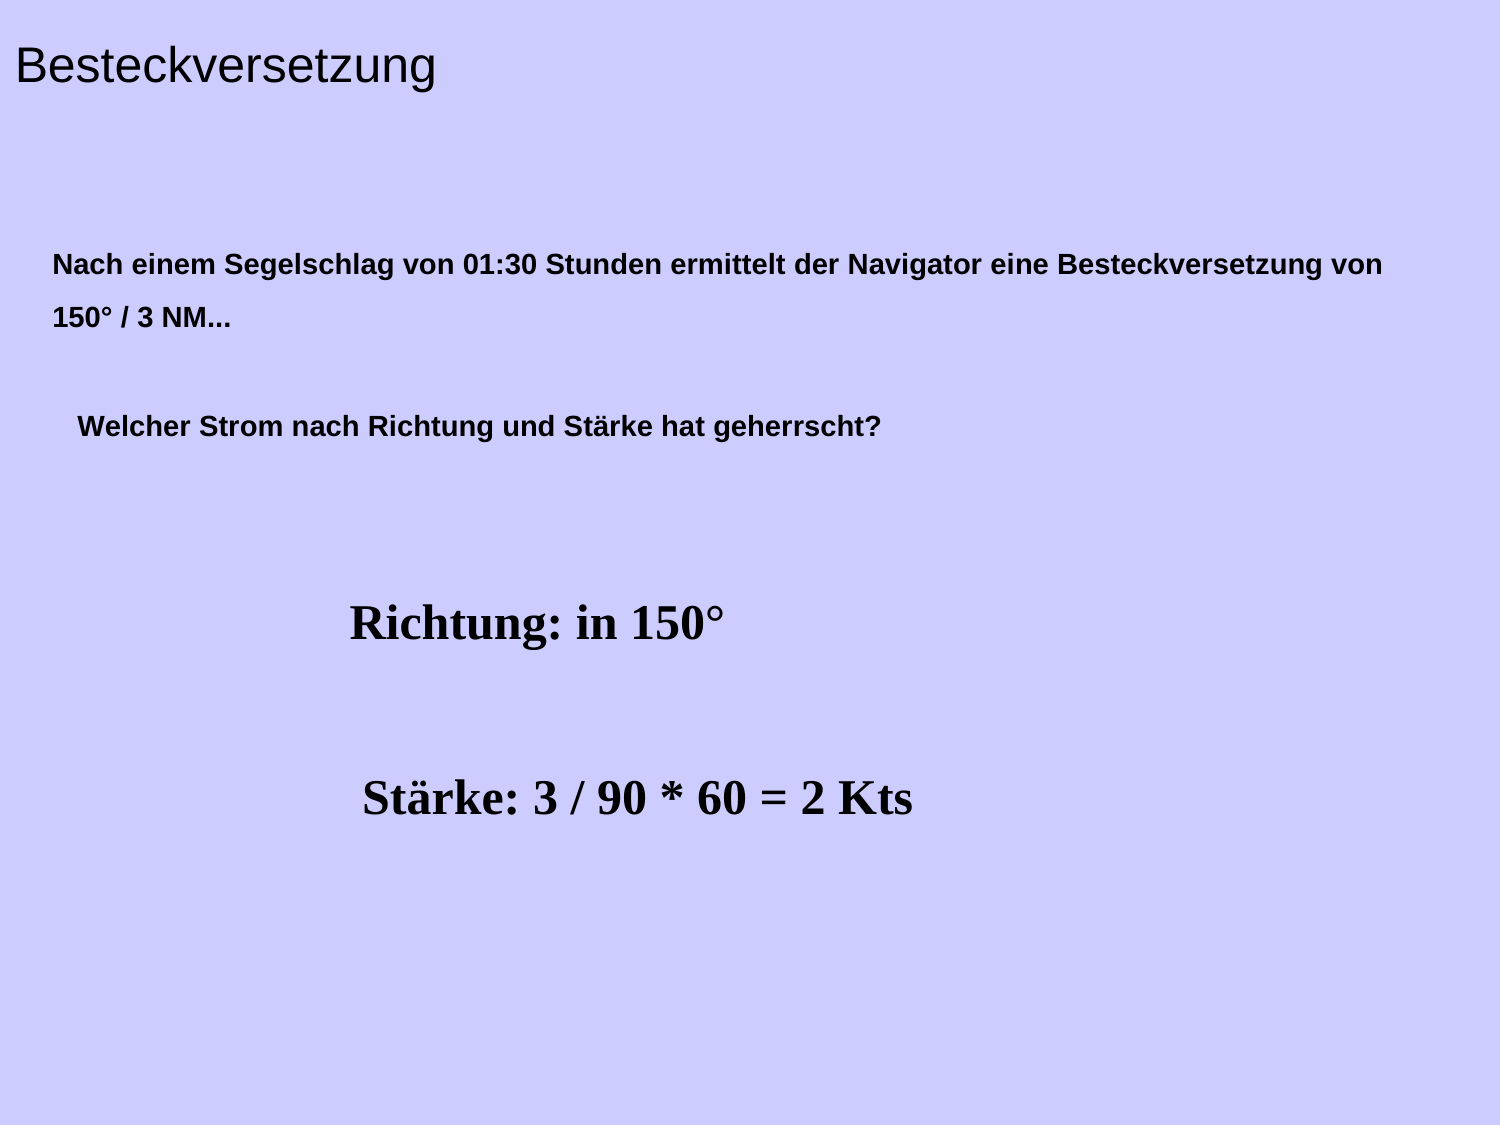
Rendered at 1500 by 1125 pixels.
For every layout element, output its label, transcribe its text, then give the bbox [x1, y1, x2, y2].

text_box Richtung: in 150° [334, 581, 863, 718]
text_box Stärke: 3 / 90 * 60 = 2 Kts [347, 756, 1138, 833]
text_box Welcher Strom nach Richtung und Stärke hat geherrscht? [62, 399, 1126, 451]
title Besteckversetzung [0, 24, 1276, 88]
text_box Nach einem Segelschlag von 01:30 Stunden ermittelt der Navigator eine Besteckversetzung von 150° / 3 NM... [37, 237, 1463, 342]
